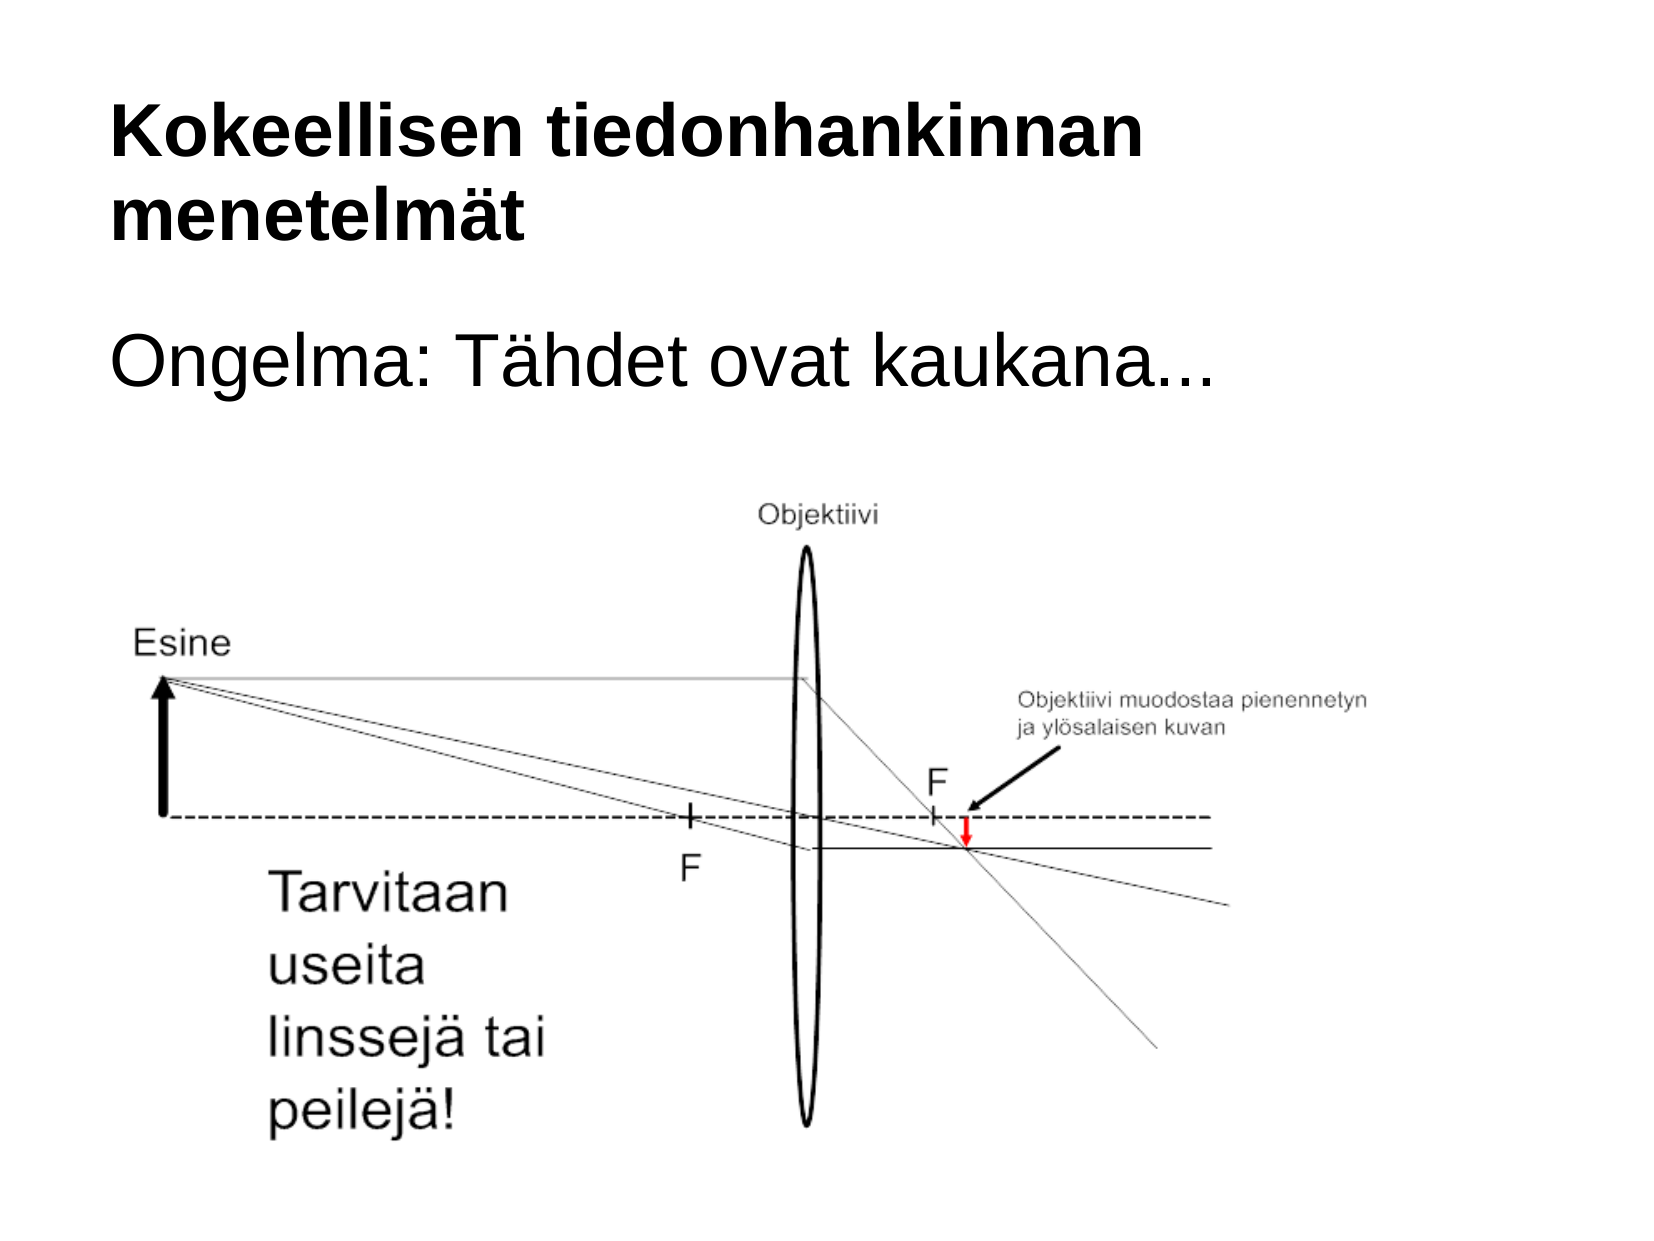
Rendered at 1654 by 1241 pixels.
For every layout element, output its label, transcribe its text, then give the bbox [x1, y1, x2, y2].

text_box Kokeellisen tiedonhankinnan menetelmät Ongelma: Tähdet ovat kaukana... [94, 82, 1572, 509]
picture [82, 448, 1438, 1163]
